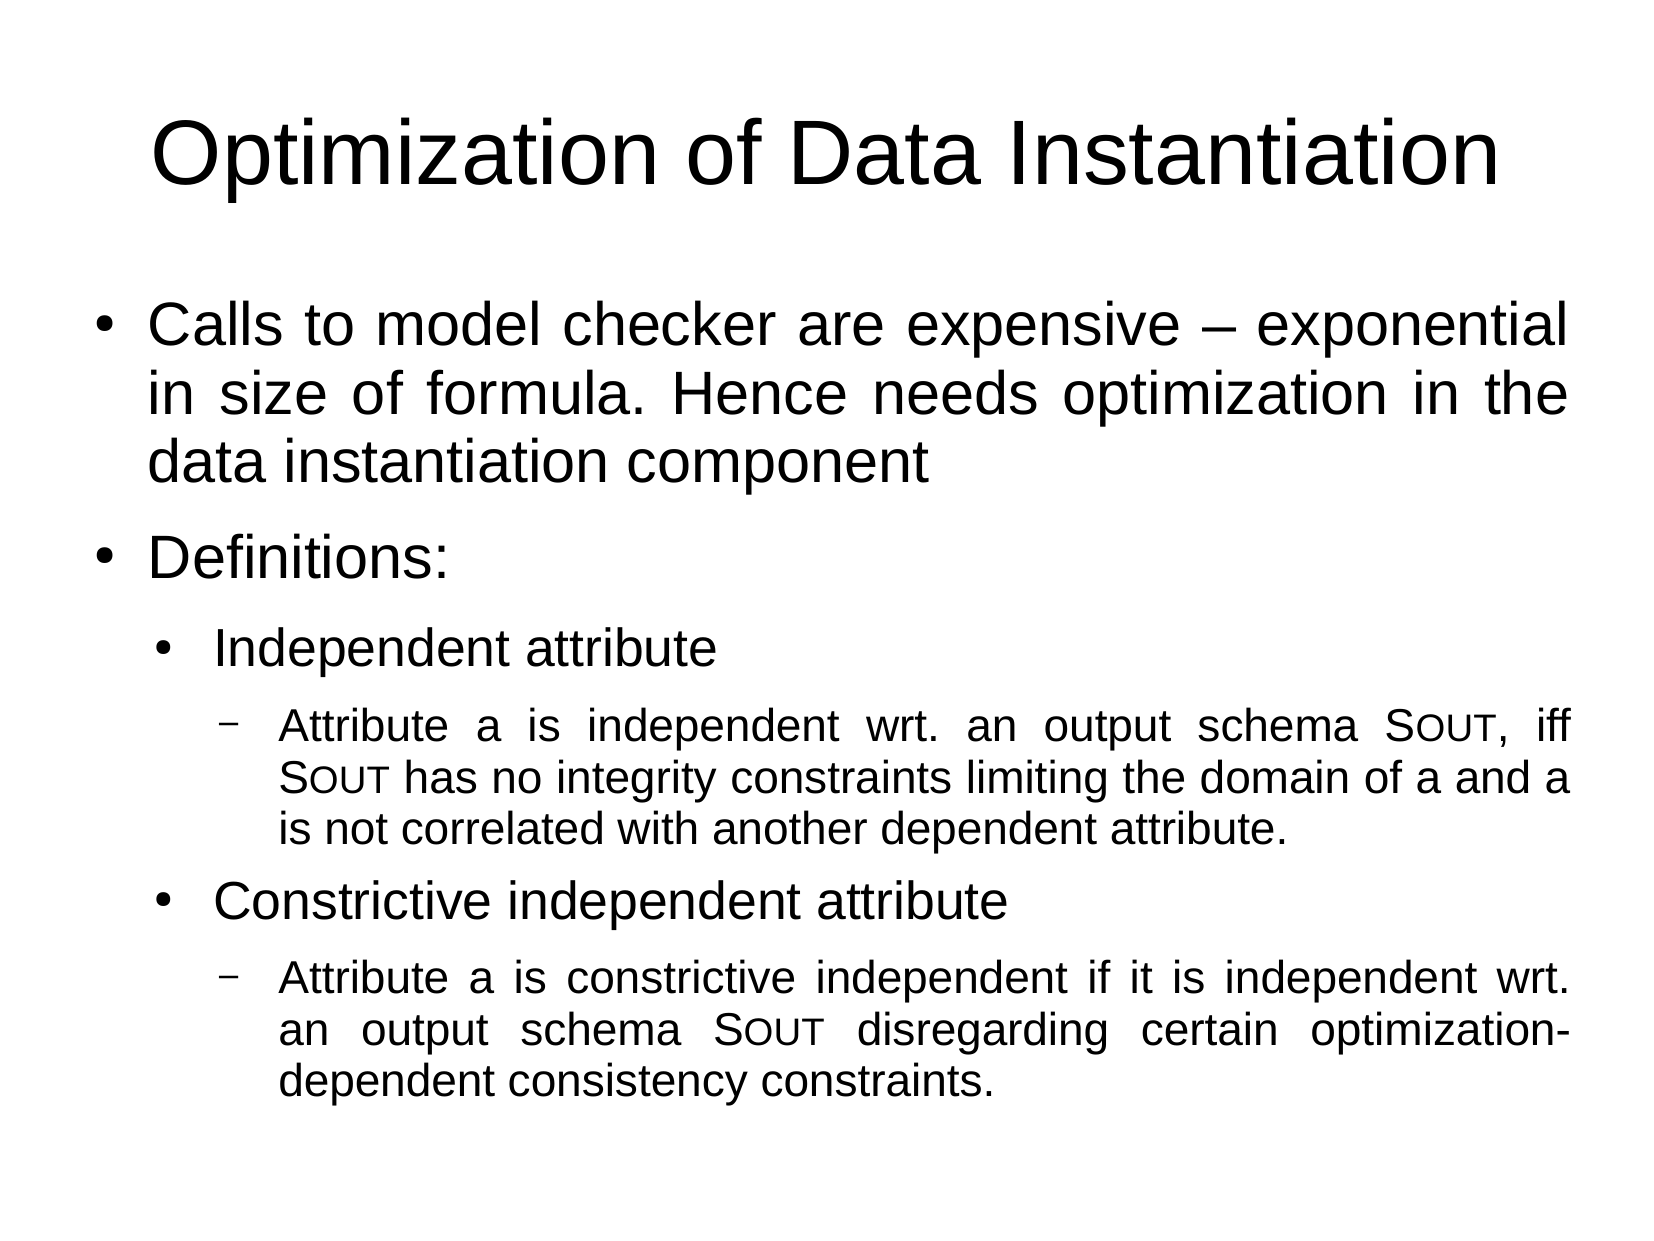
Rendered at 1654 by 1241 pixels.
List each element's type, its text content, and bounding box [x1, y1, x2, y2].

list Calls to model checker are expensive – exponential in size of formula. Hence needs optimization in the data instantiation component Definitions: Independent attribute Attribute a is independent wrt. an output schema SOUT, iff SOUT has no integrity constraints limiting the domain of a and a is not correlated with another dependent attribute. Constrictive independent attribute Attribute a is constrictive independent if it is independent wrt. an output schema SOUT disregarding certain optimization-dependent consistency constraints. [82, 290, 1571, 1109]
title Optimization of Data Instantiation [82, 49, 1571, 257]
